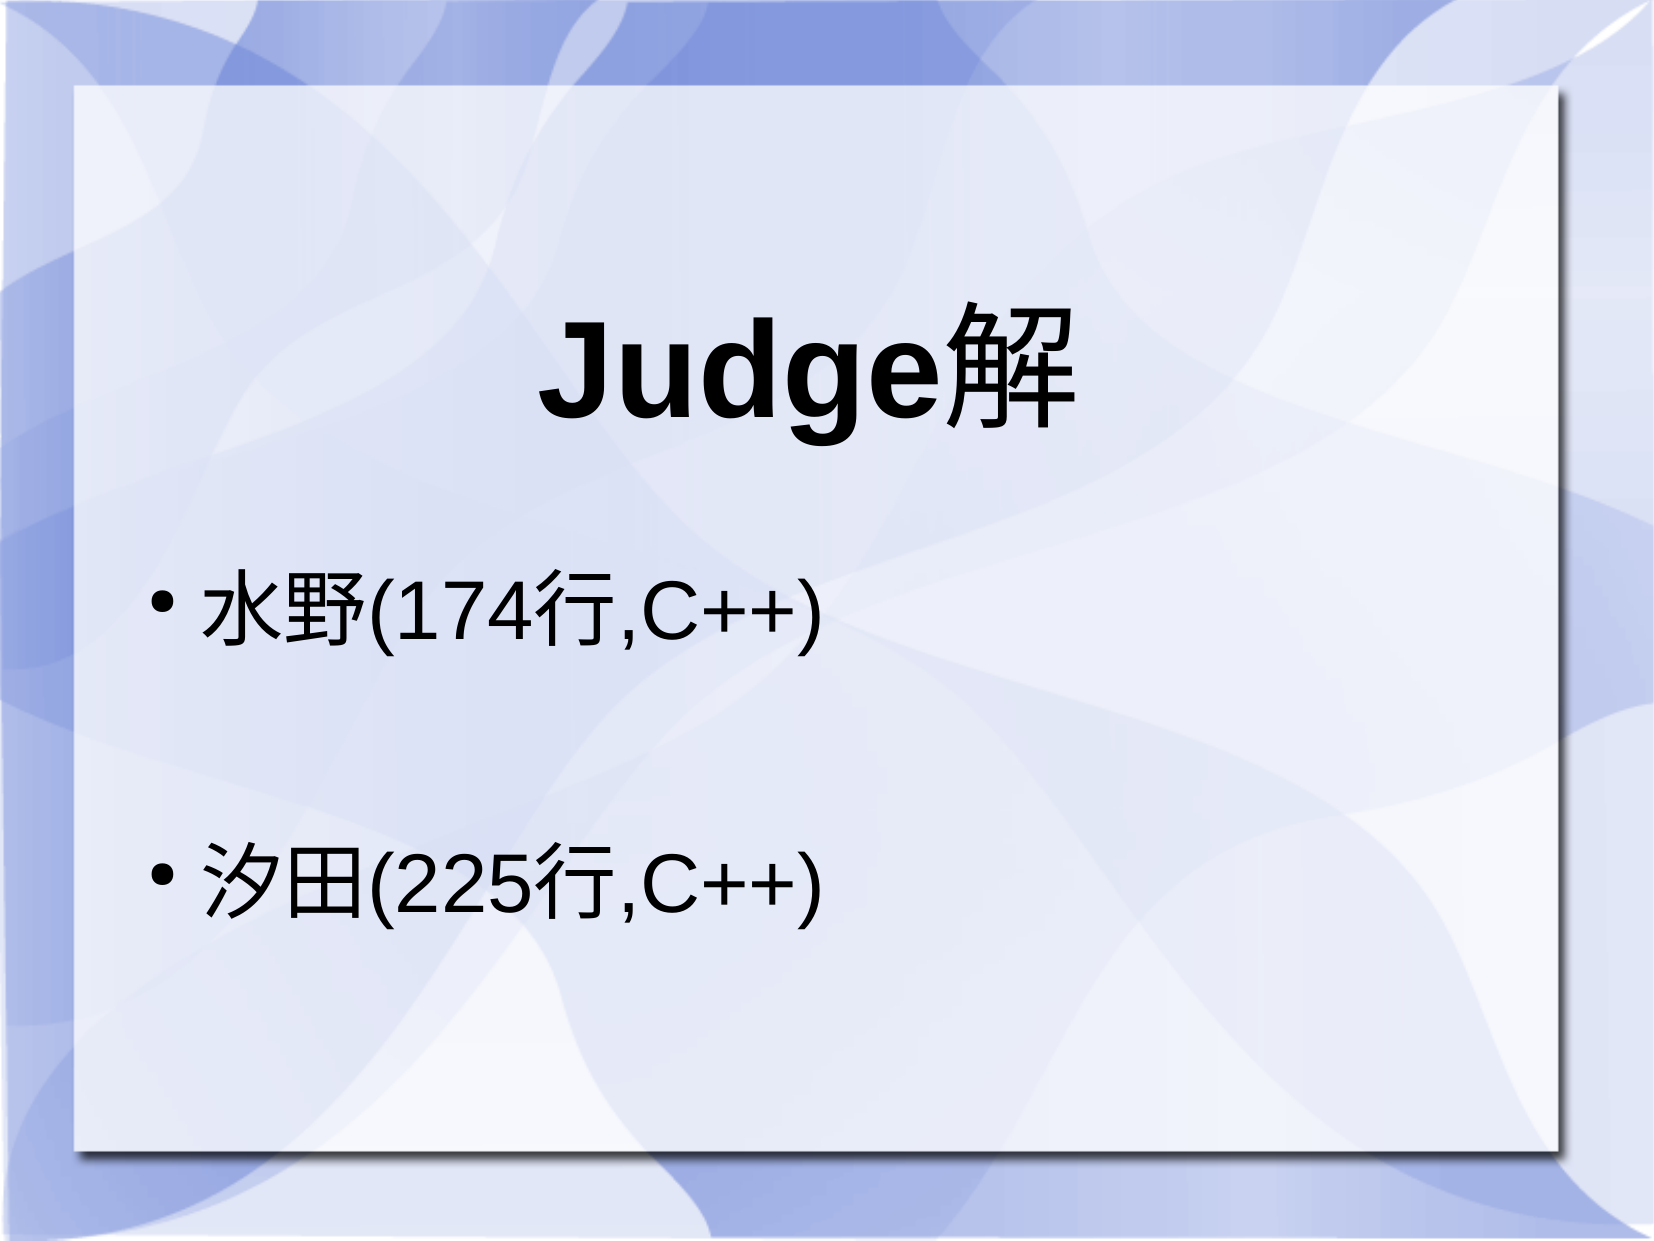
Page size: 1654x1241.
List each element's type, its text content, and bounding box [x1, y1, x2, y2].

list 水野(174行,C++) 汐田(225行,C++) [129, 543, 1489, 1241]
title Judge解 [82, 253, 1536, 461]
picture [0, 0, 1654, 1241]
